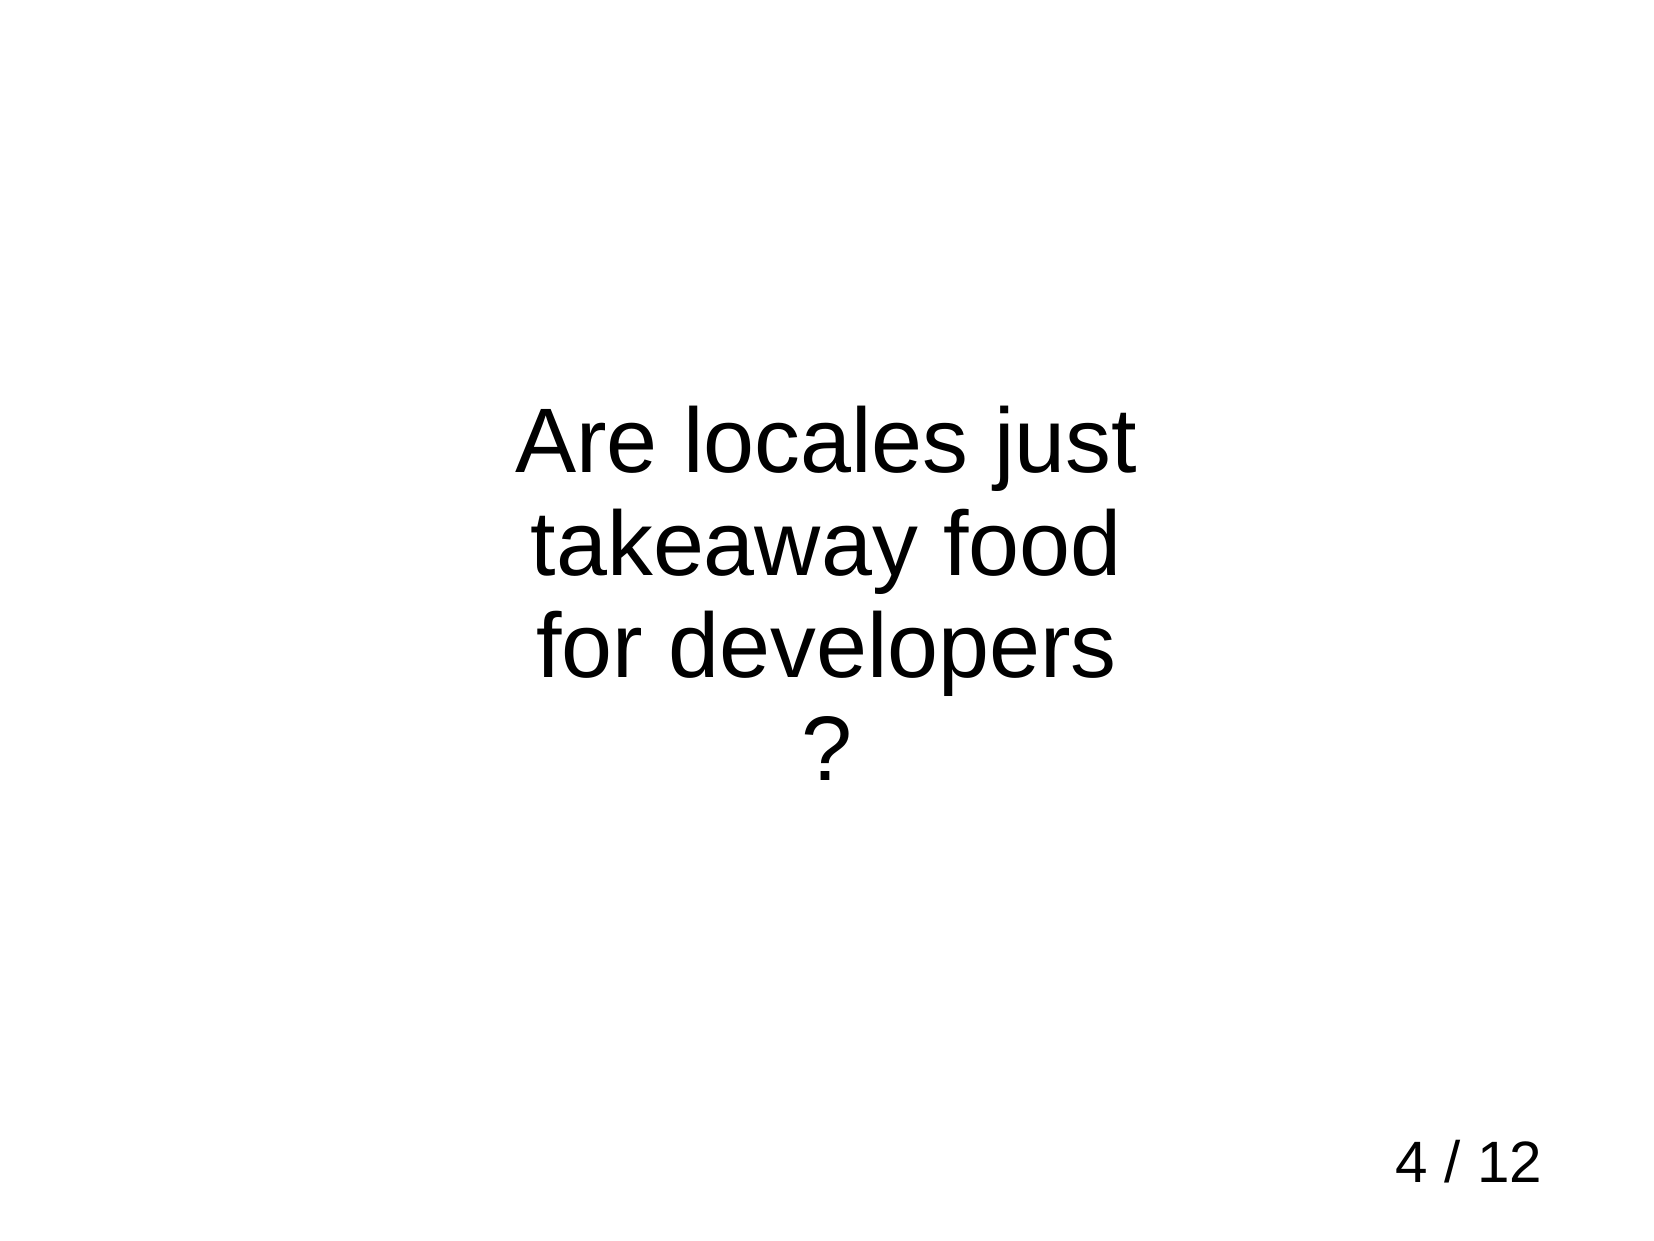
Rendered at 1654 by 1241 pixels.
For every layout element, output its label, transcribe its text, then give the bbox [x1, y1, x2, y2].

text_box <numéro> / 12 [1354, 1122, 1654, 1229]
subtitle Are locales just takeaway food for developers ? [82, 185, 1571, 1004]
